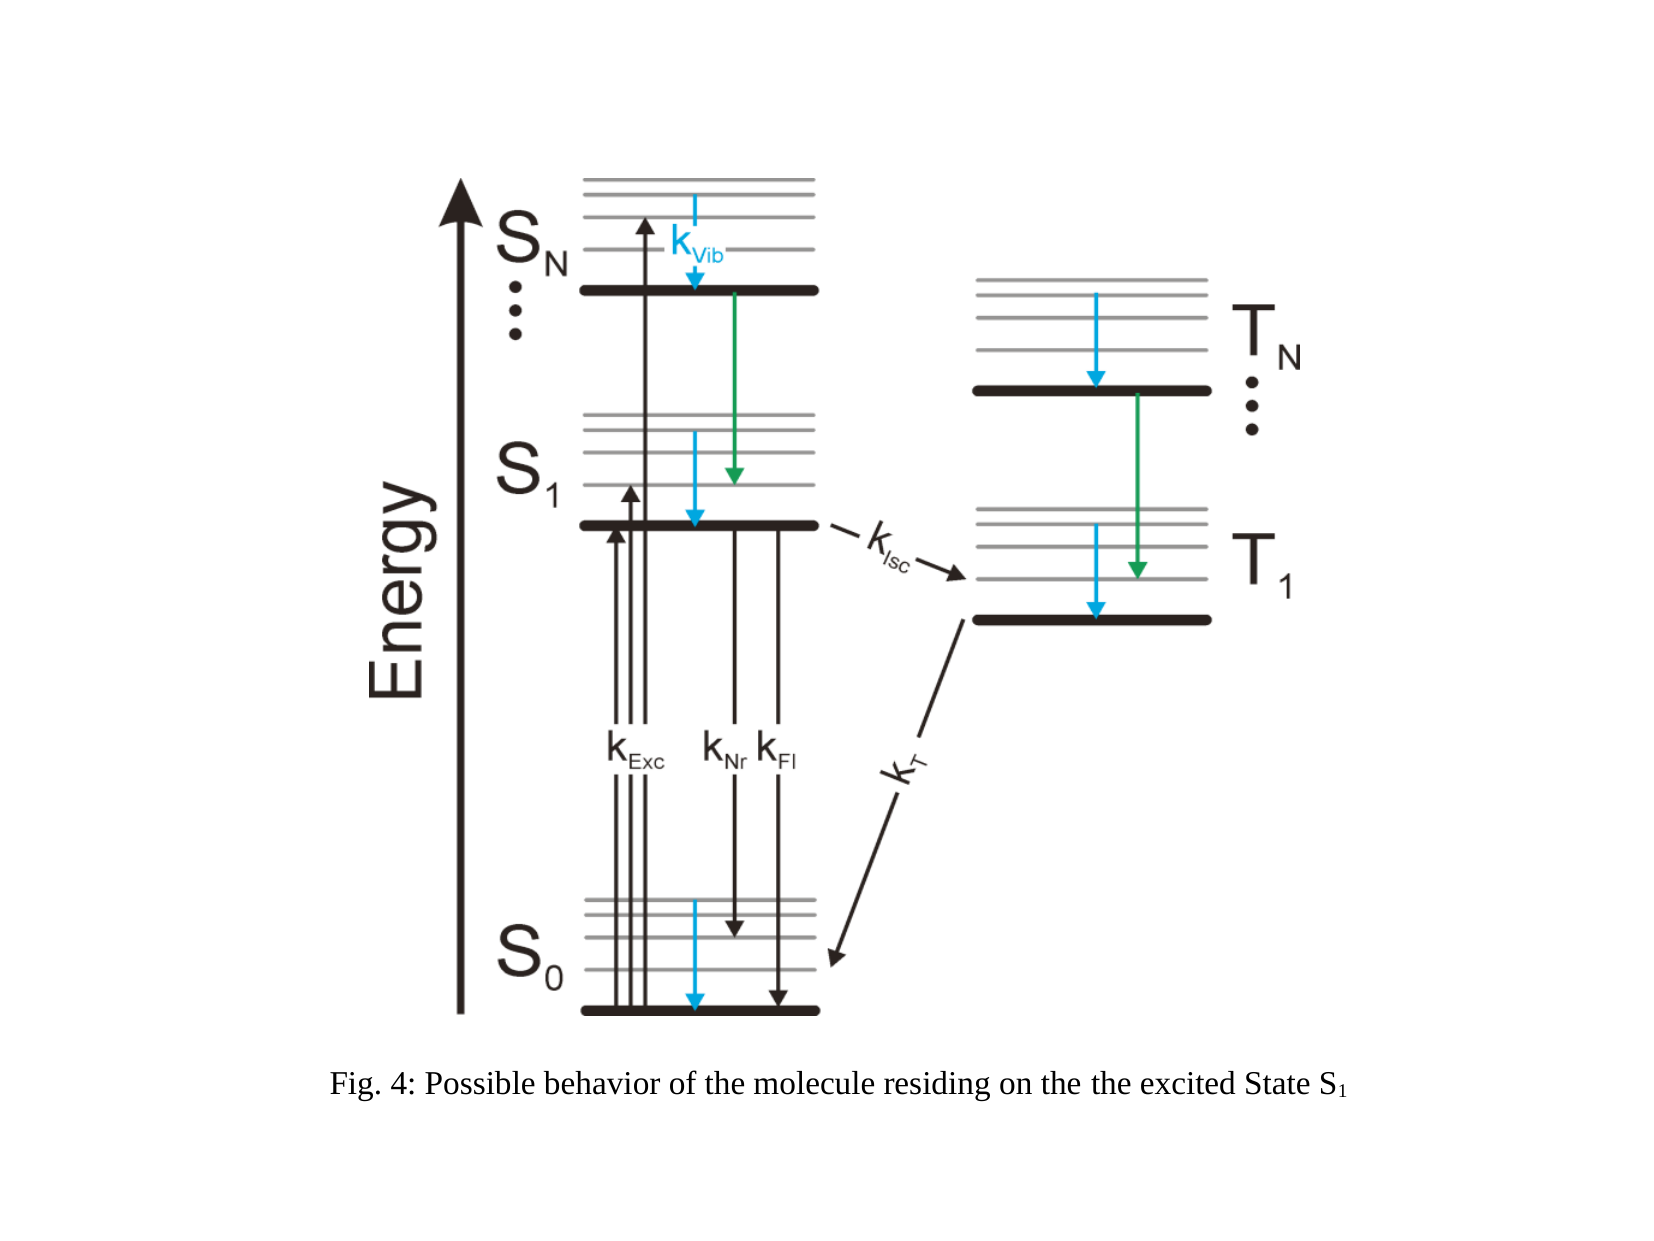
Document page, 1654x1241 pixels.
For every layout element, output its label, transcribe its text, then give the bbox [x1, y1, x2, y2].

text_box Fig. 4: Possible behavior of the molecule residing on the the excited State S1 [82, 1057, 1595, 1123]
picture [369, 178, 1300, 1016]
